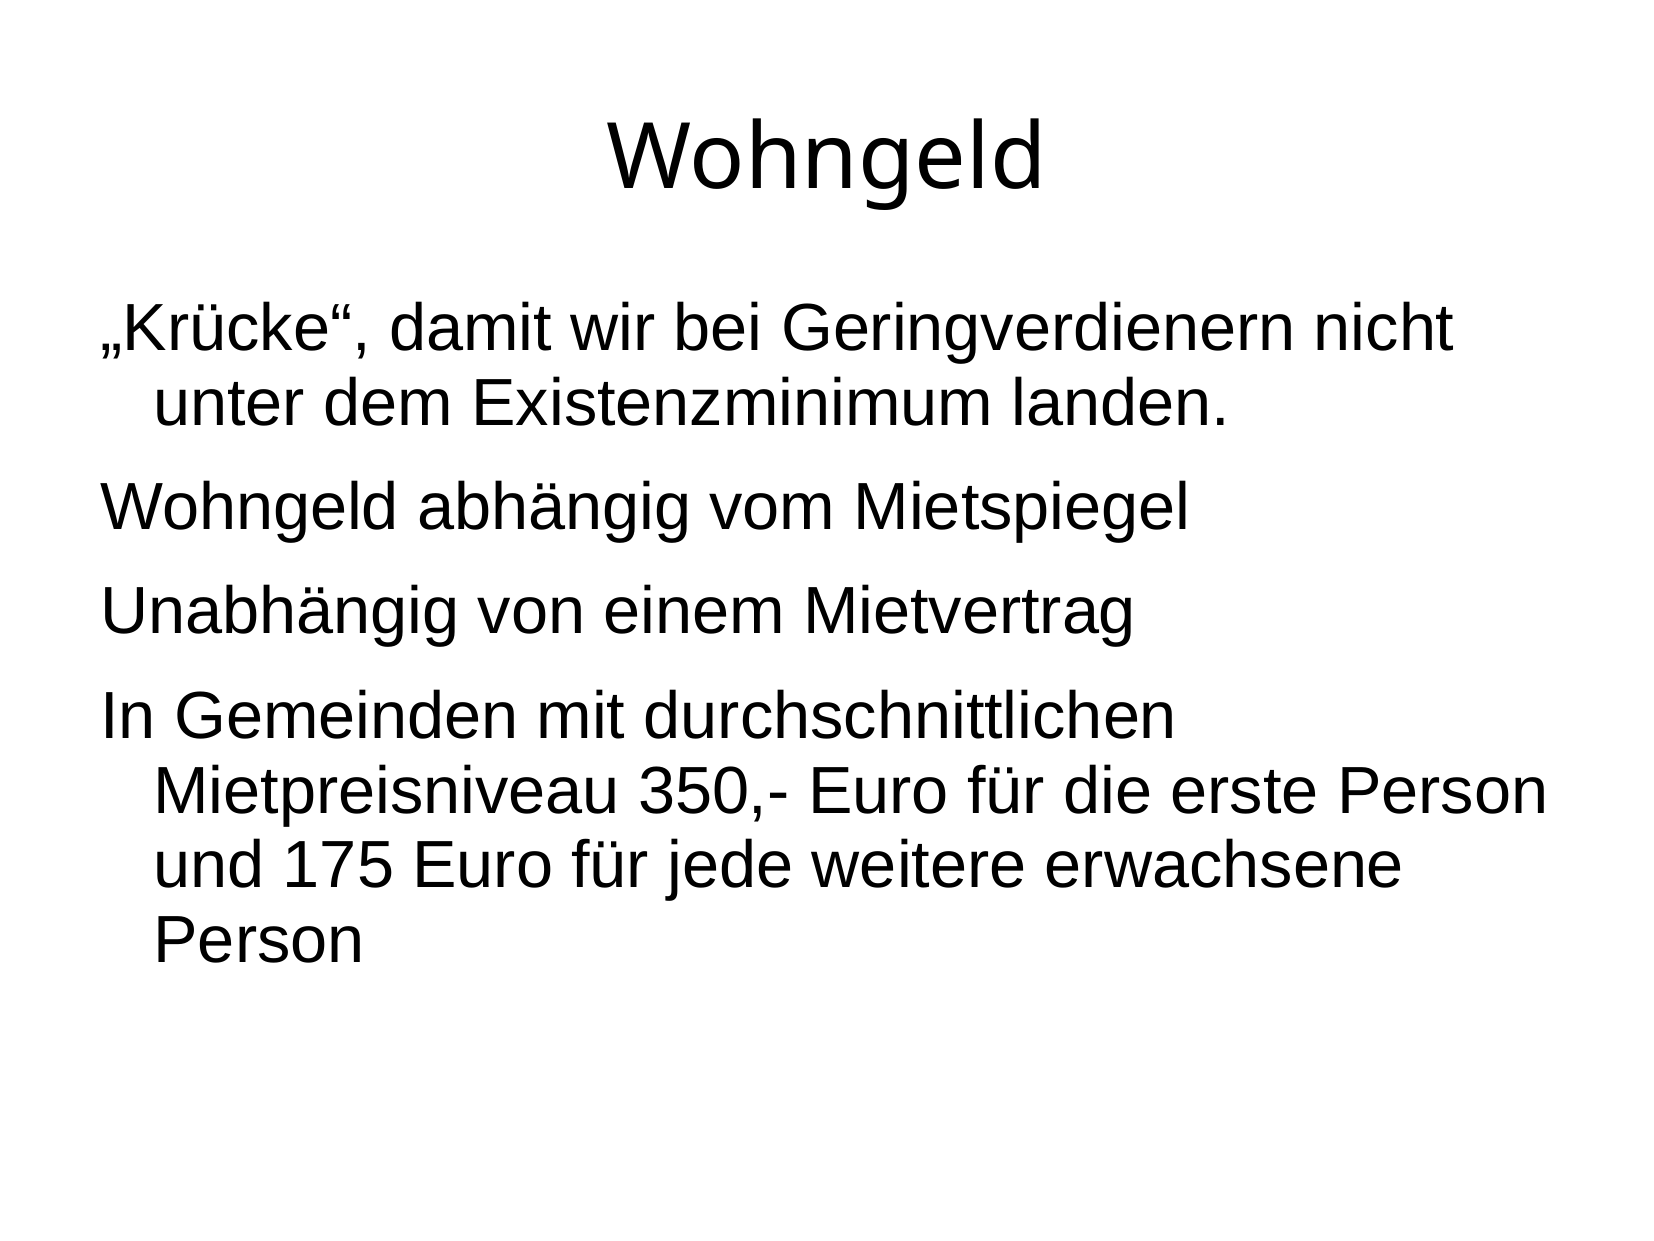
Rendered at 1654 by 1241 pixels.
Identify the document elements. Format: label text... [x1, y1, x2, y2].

title Wohngeld [82, 56, 1571, 250]
list „Krücke“, damit wir bei Geringverdienern nicht unter dem Existenzminimum landen. Wohngeld abhängig vom Mietspiegel Unabhängig von einem Mietvertrag In Gemeinden mit durchschnittlichen Mietpreisniveau 350,- Euro für die erste Person und 175 Euro für jede weitere erwachsene Person [82, 290, 1571, 1094]
